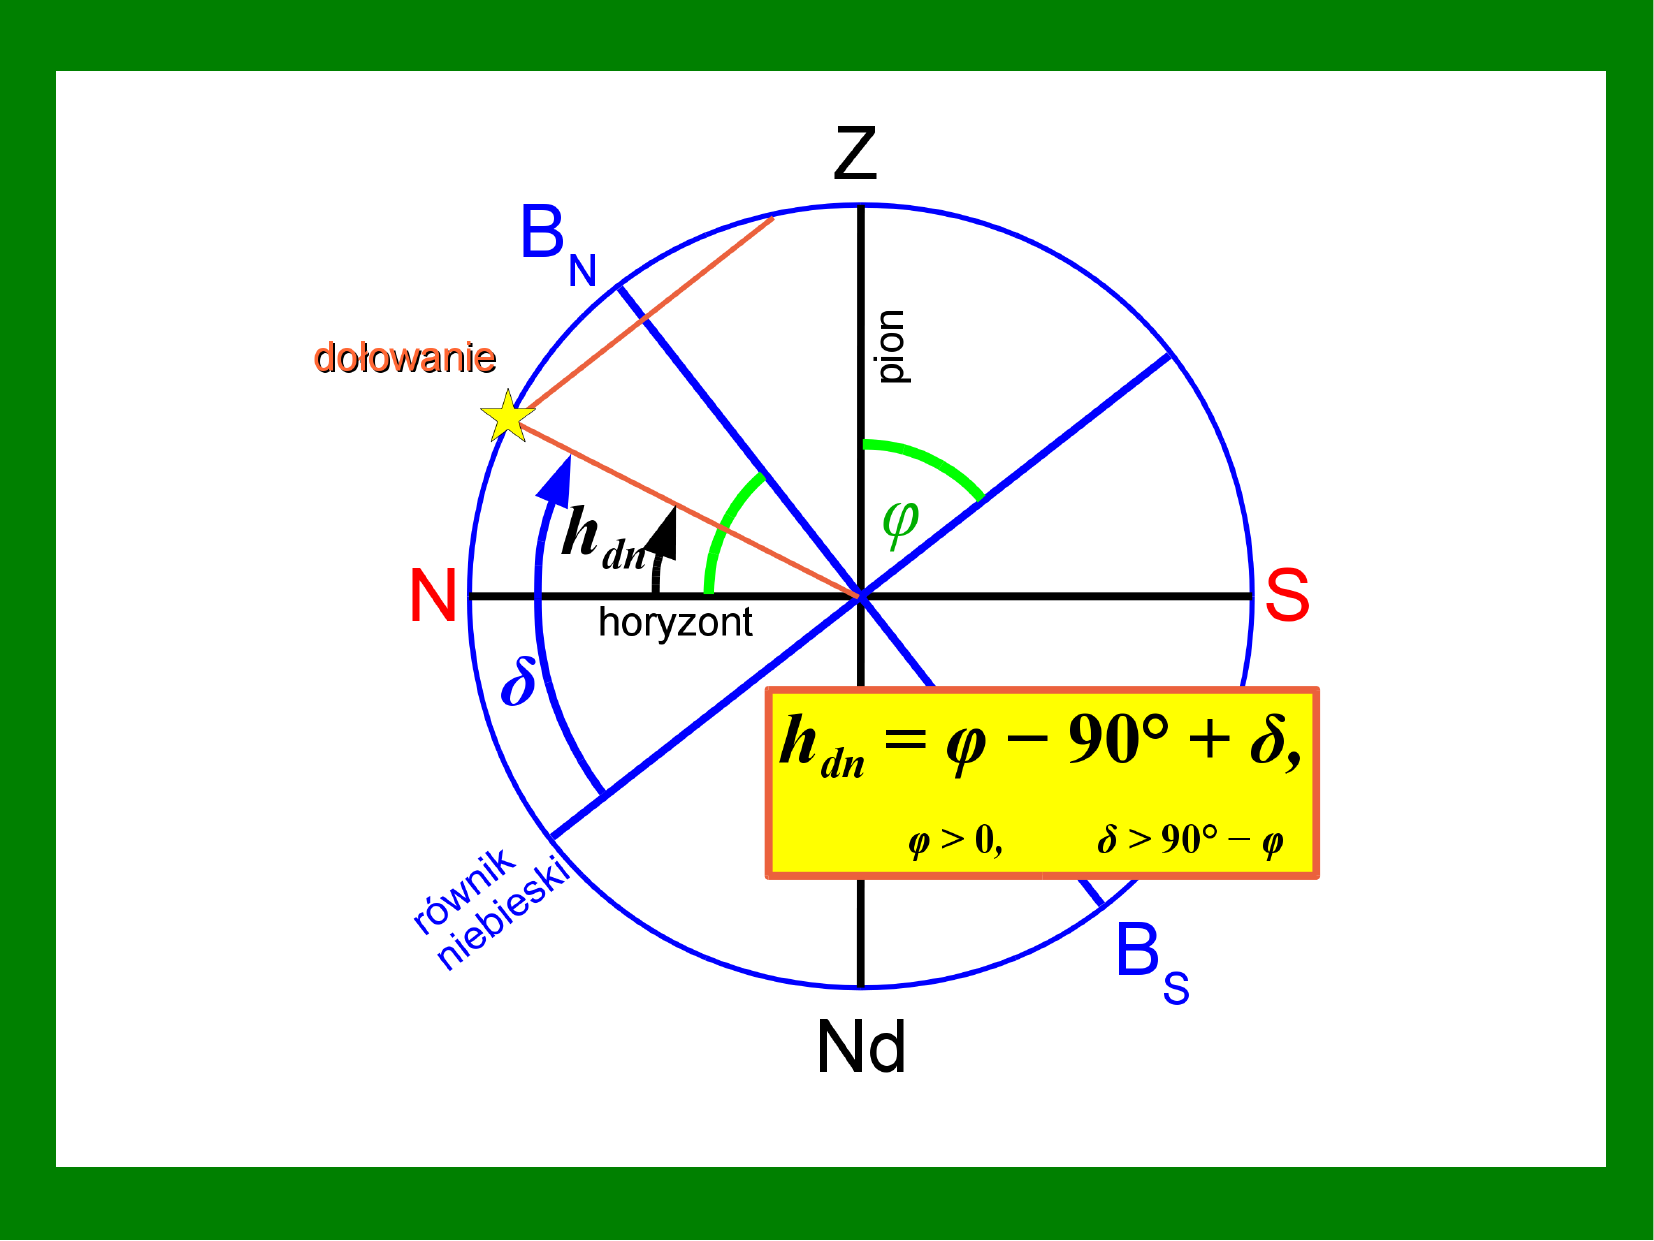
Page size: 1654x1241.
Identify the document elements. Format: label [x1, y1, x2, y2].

picture [56, 71, 1606, 1167]
